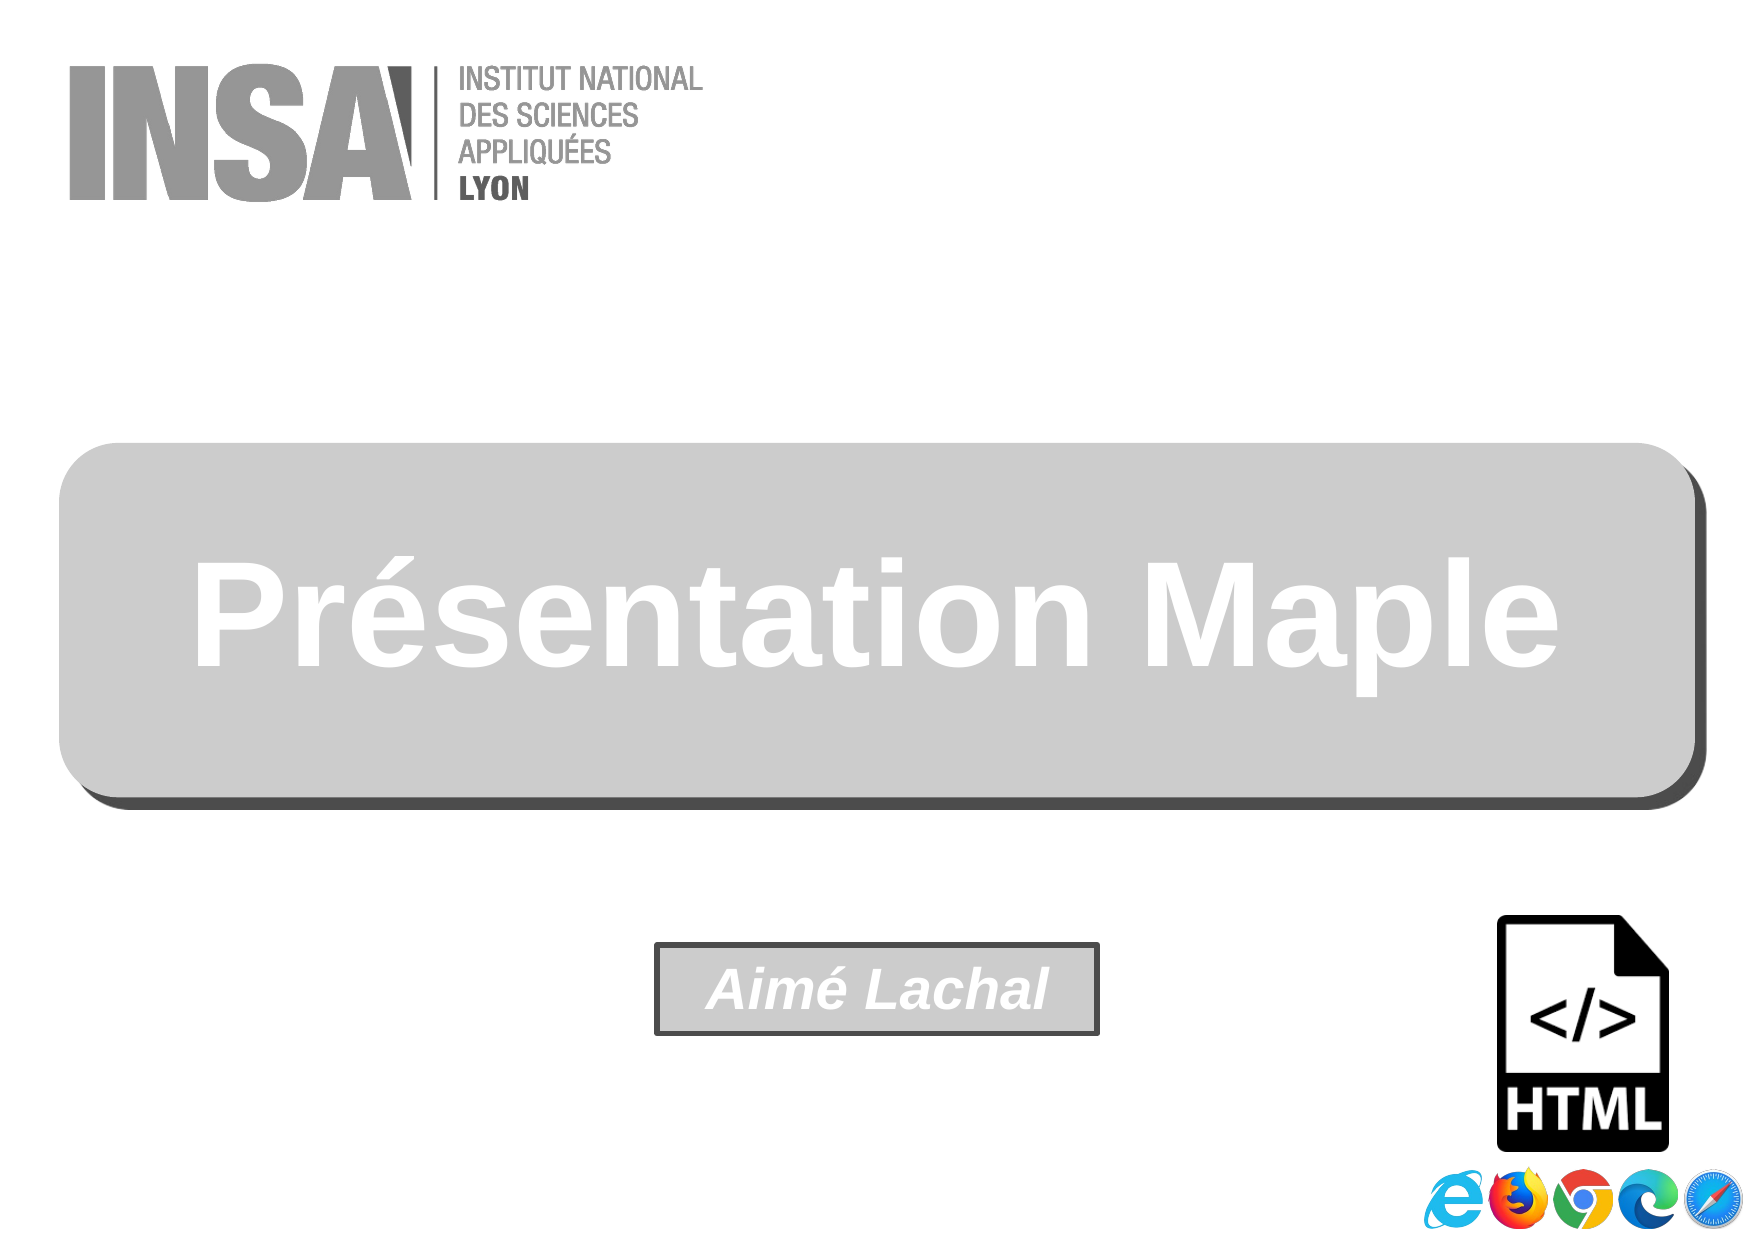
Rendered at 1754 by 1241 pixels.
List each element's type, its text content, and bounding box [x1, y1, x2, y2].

picture [59, 58, 713, 207]
picture [1553, 1169, 1613, 1229]
picture [1423, 1169, 1483, 1229]
picture [1618, 1169, 1678, 1229]
picture [1497, 915, 1669, 1152]
title Aimé Lachal [657, 944, 1098, 1034]
text_box Présentation Maple [59, 442, 1695, 798]
picture [1488, 1166, 1548, 1229]
picture [1683, 1169, 1743, 1229]
